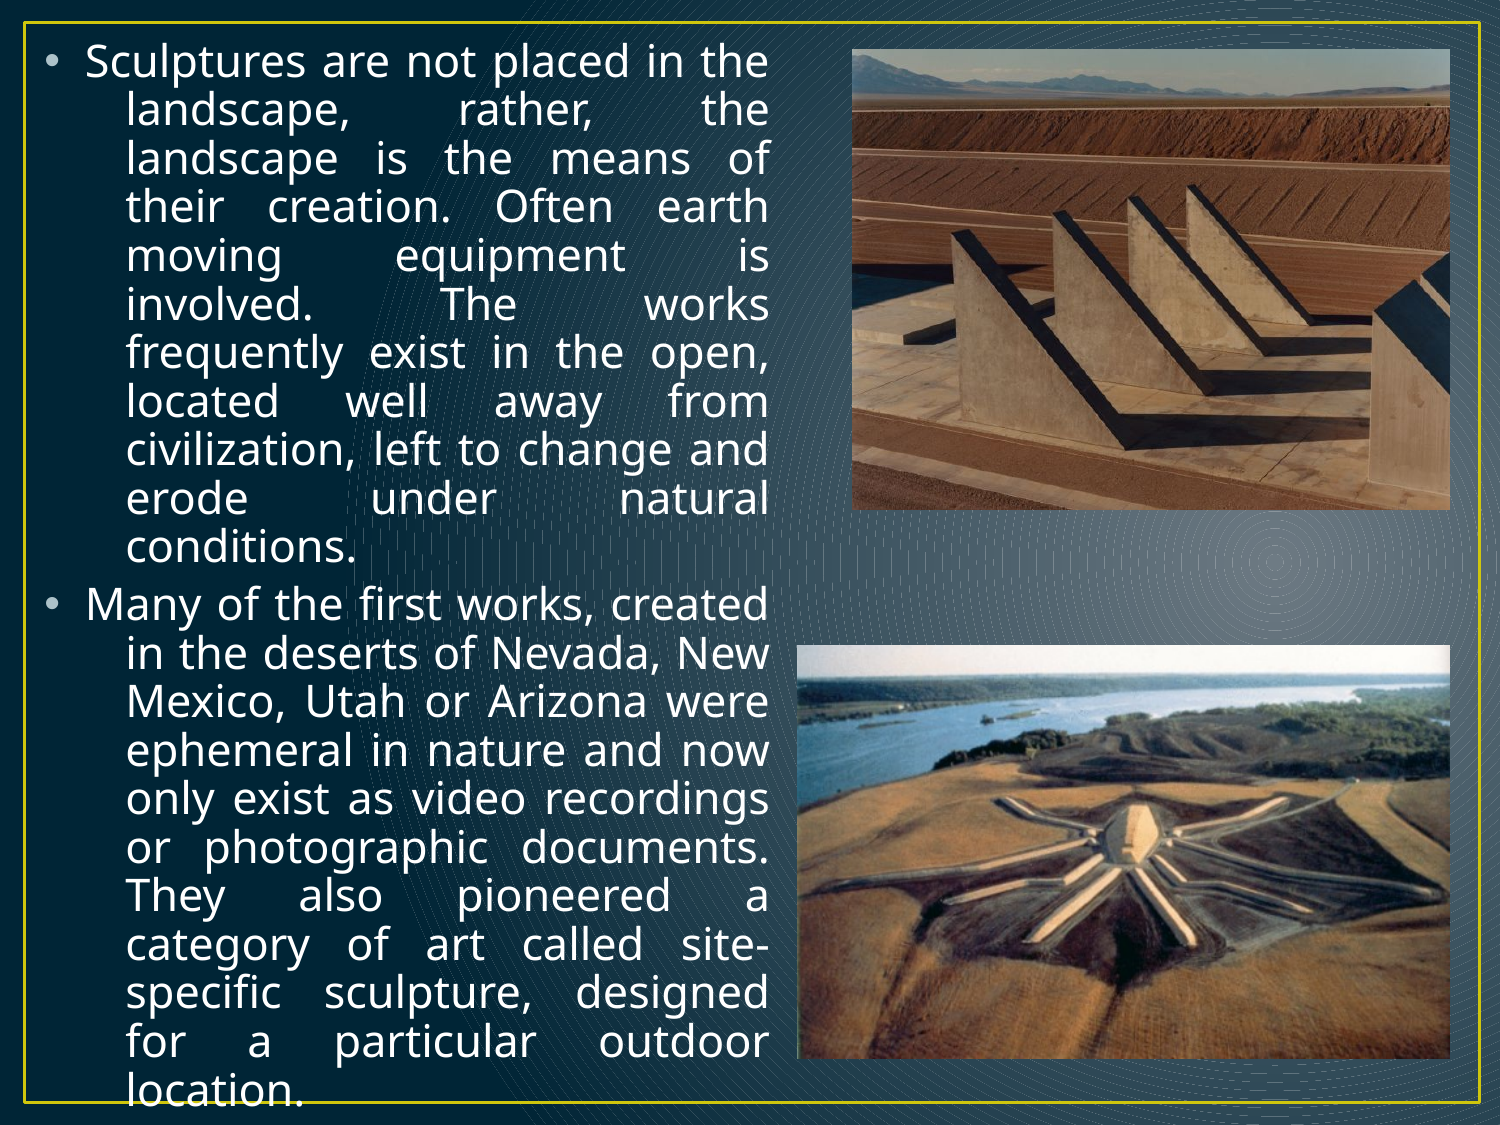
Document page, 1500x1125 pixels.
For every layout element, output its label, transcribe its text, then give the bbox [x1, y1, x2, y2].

picture [797, 645, 1450, 1059]
picture [852, 49, 1450, 510]
list Sculptures are not placed in the landscape, rather, the landscape is the means of their creation. Often earth moving equipment is involved. The works frequently exist in the open, located well away from civilization, left to change and erode under natural conditions. Many of the first works, created in the deserts of Nevada, New Mexico, Utah or Arizona were ephemeral in nature and now only exist as video recordings or photographic documents. They also pioneered a category of art called site-specific sculpture, designed for a particular outdoor location. [29, 30, 786, 1125]
